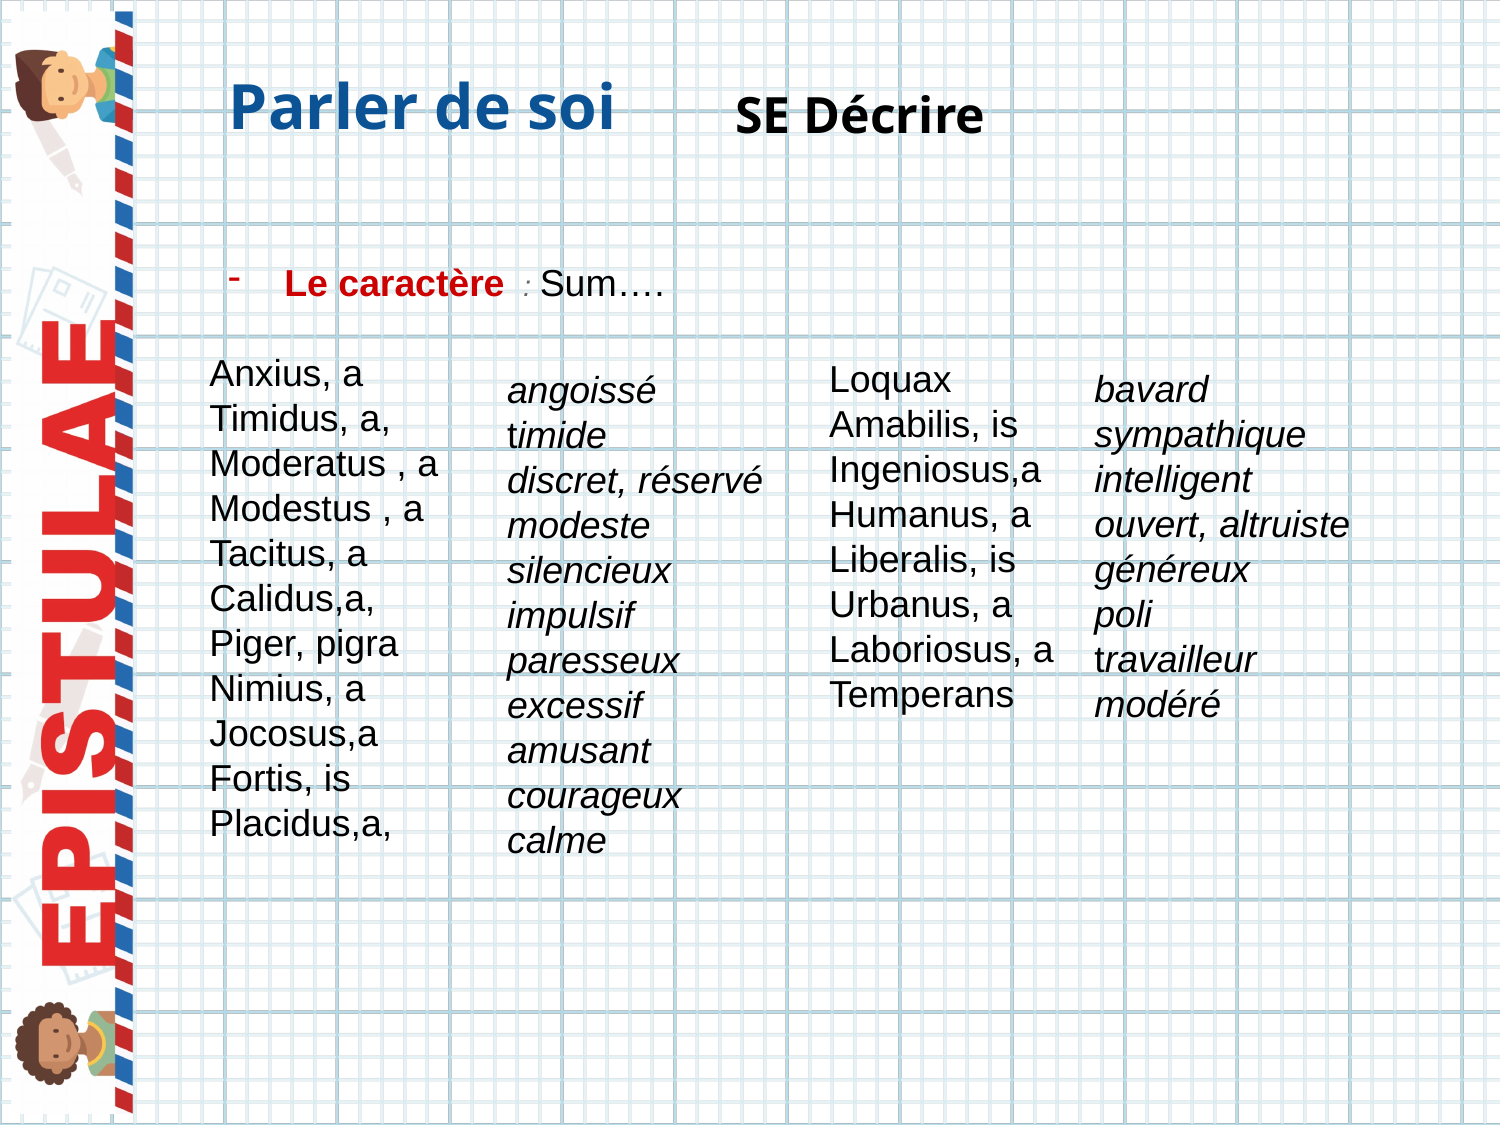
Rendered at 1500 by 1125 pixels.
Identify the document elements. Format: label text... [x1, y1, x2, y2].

text_box Parler de soi [213, 51, 1110, 200]
text_box SE Décrire [720, 68, 1500, 216]
text_box bavard sympathique intelligent ouvert, altruiste généreux poli travailleur modéré [1079, 349, 1500, 745]
text_box Le caractère : Sum…. Anxius, a Timidus, a, Moderatus , a Modestus , a Tacitus, a Calidus,a, Piger, pigra Nimius, a Jocosus,a Fortis, is Placidus,a, [194, 244, 1391, 933]
text_box angoissé timide discret, réservé modeste silencieux impulsif paresseux excessif amusant courageux calme [491, 351, 1161, 854]
text_box Loquax Amabilis, is Ingeniosus,a Humanus, a Liberalis, is Urbanus, a Laboriosus, a Temperans [814, 340, 1204, 755]
picture [0, 0, 1500, 1125]
